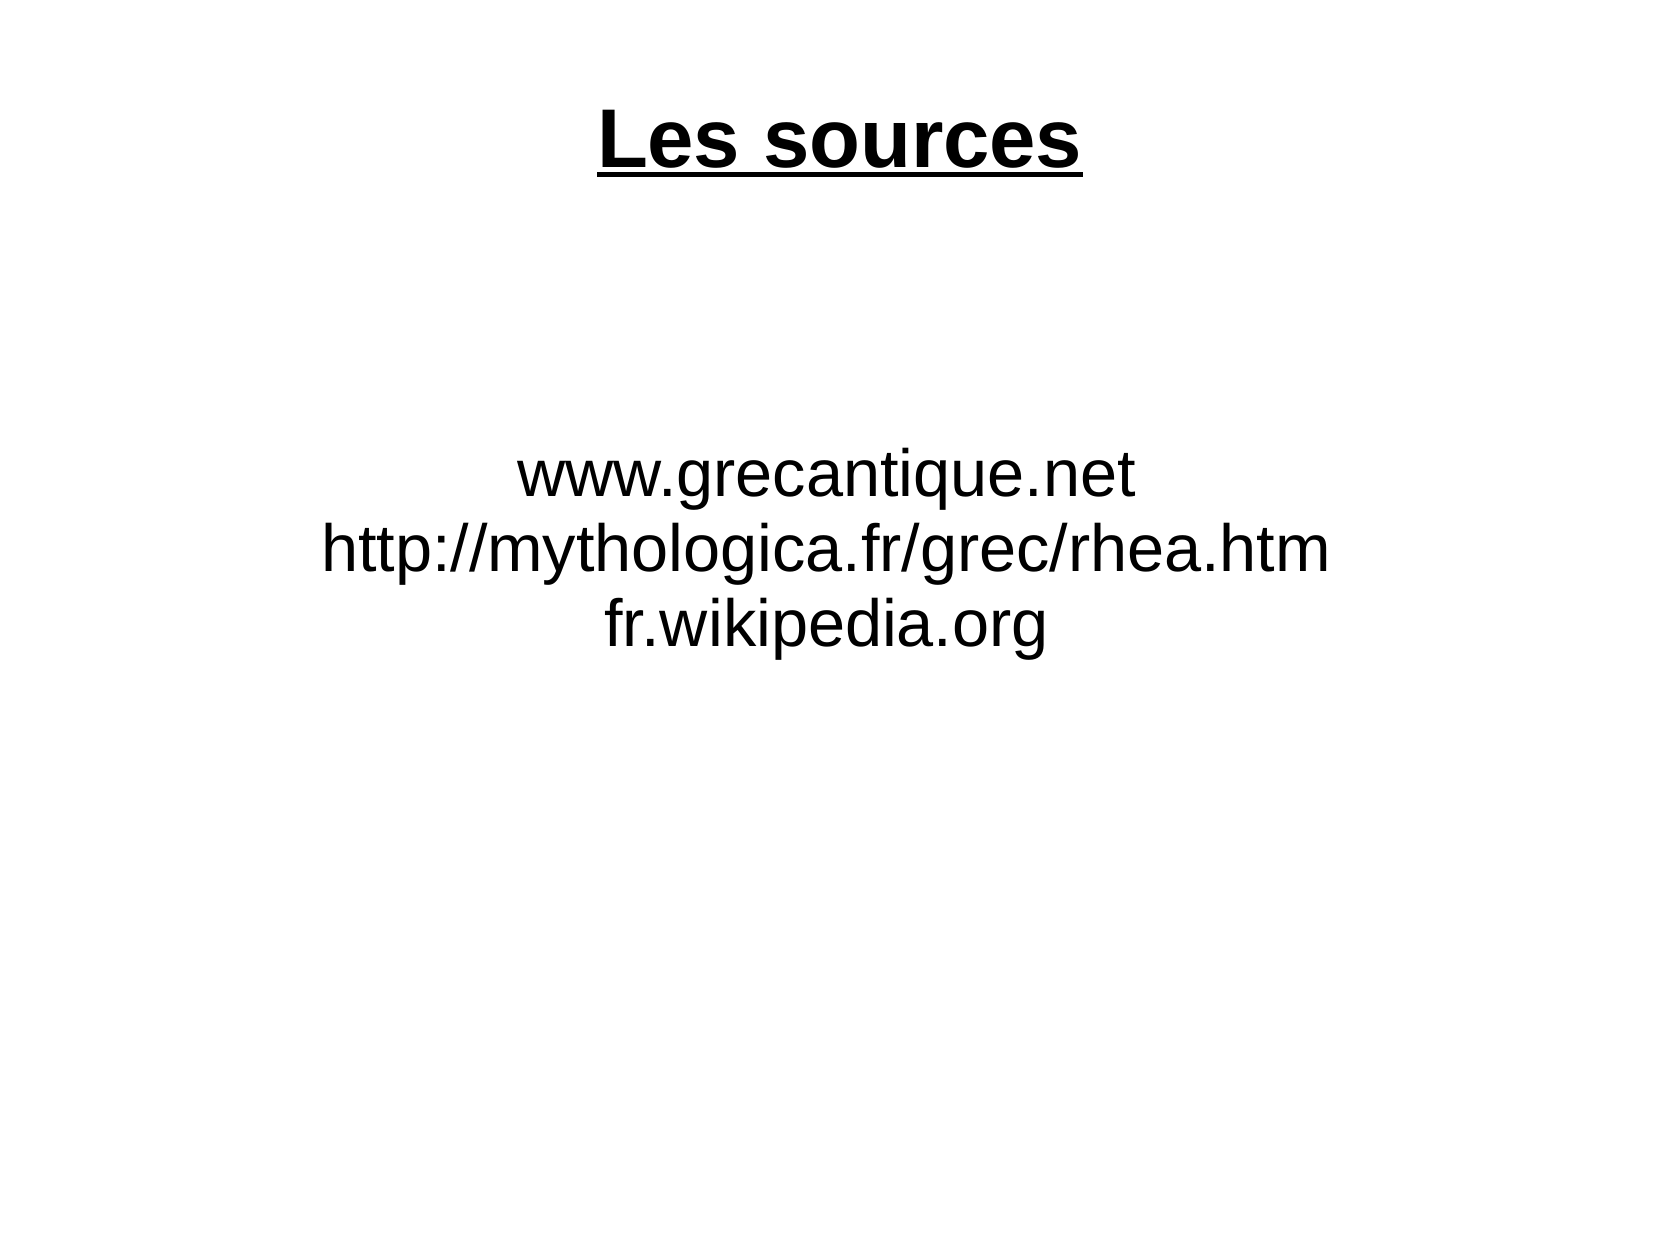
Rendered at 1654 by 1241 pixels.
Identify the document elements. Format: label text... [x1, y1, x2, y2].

text_box www.grecantique.net http://mythologica.fr/grec/rhea.htm fr.wikipedia.org [0, 354, 1654, 818]
text_box Les sources [307, 84, 1394, 193]
